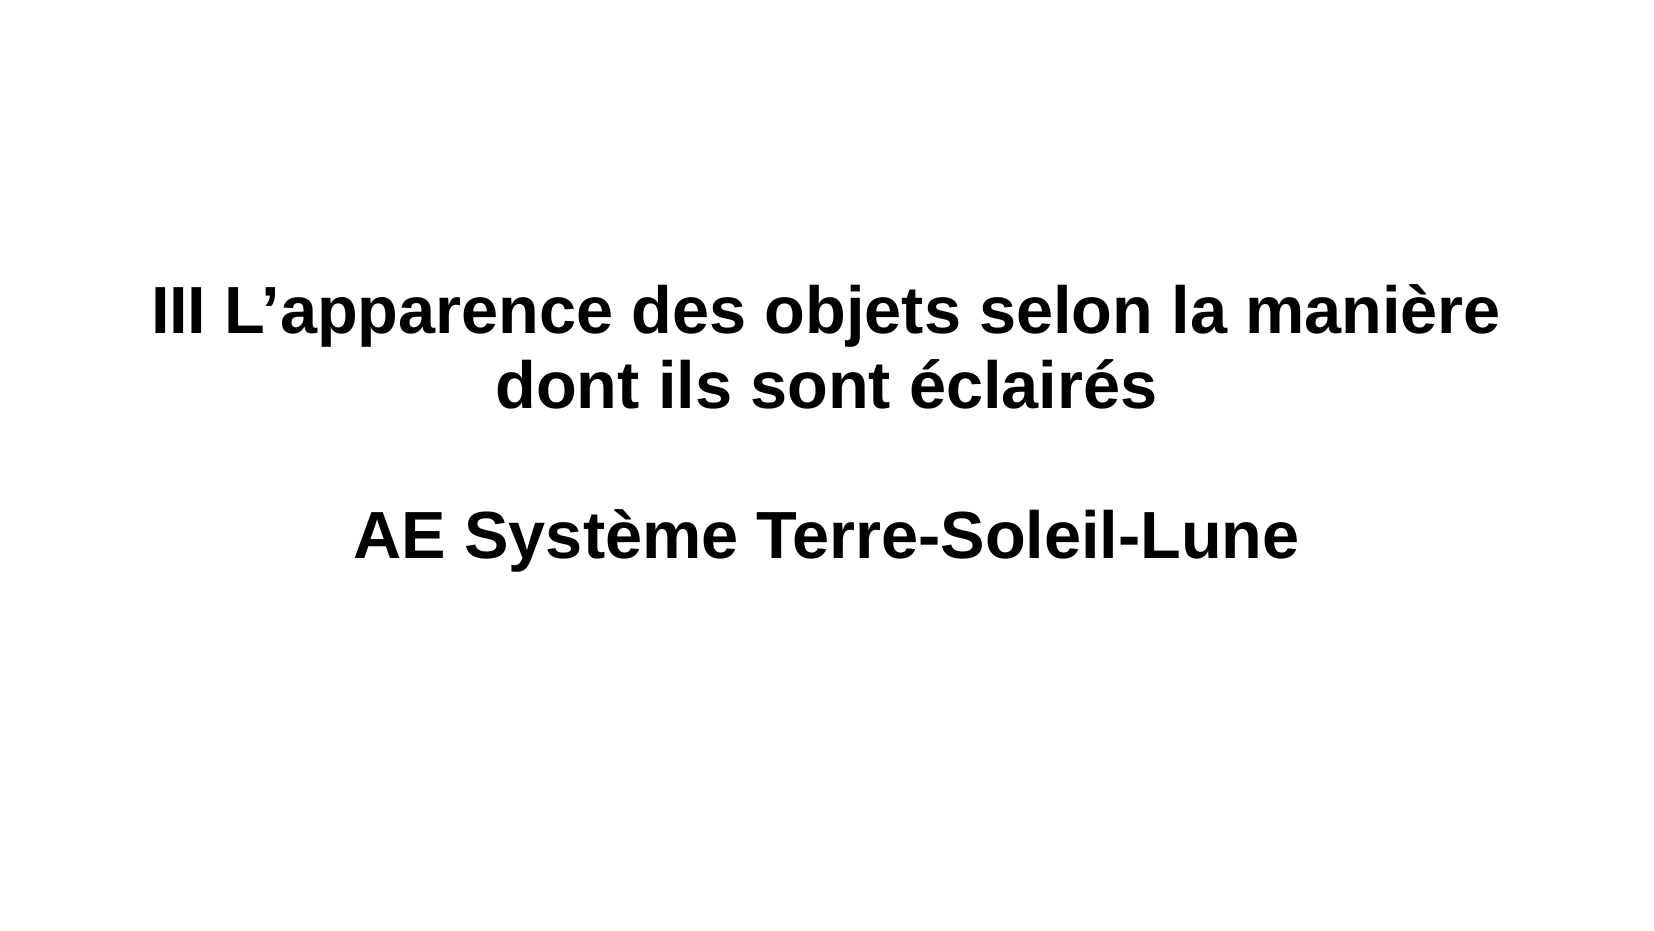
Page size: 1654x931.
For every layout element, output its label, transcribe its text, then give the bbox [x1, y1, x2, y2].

subtitle III L’apparence des objets selon la manière dont ils sont éclairés AE Système Terre-Soleil-Lune [82, 88, 1571, 758]
